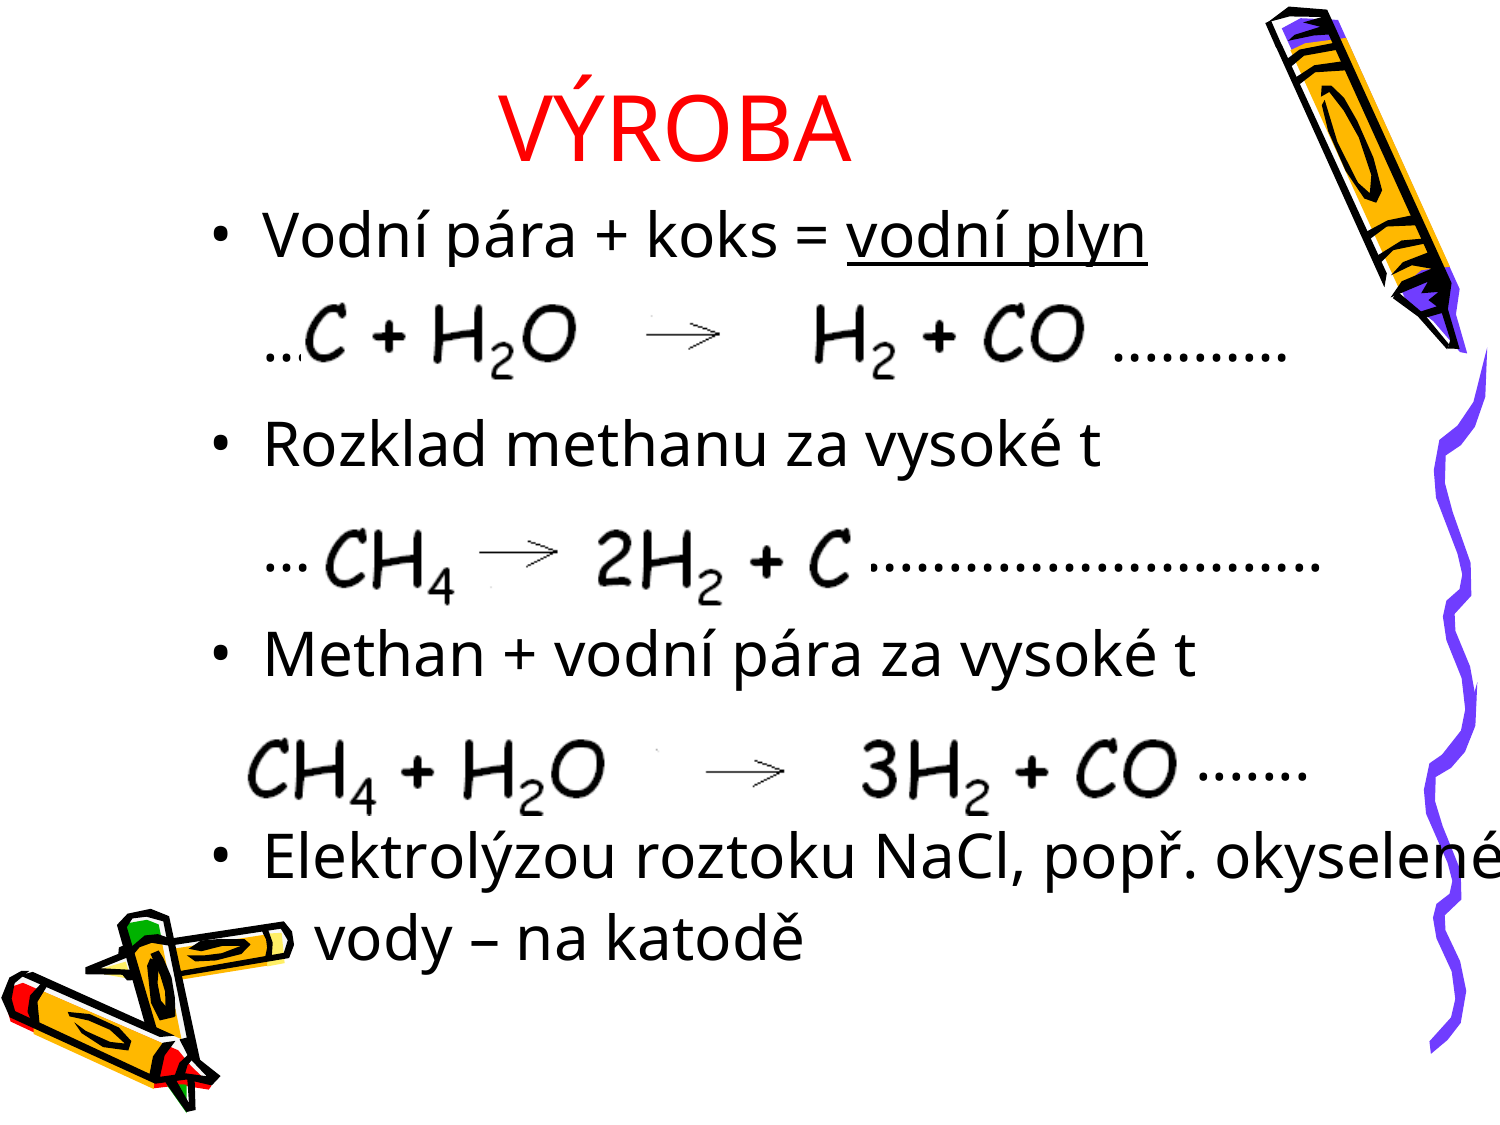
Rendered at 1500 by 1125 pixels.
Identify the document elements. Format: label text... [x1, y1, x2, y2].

chart [242, 727, 1194, 816]
list Vodní pára + koks = vodní plyn ……………………………………………………… Rozklad methanu za vysoké t ……………………………………………………….. Methan + vodní pára za vysoké t ……………………………………...................... Elektrolýzou roztoku NaCl, popř. okyselené vody – na katodě [194, 172, 1500, 982]
chart [312, 503, 871, 623]
chart [301, 267, 1114, 411]
title VÝROBA [112, 0, 1240, 188]
